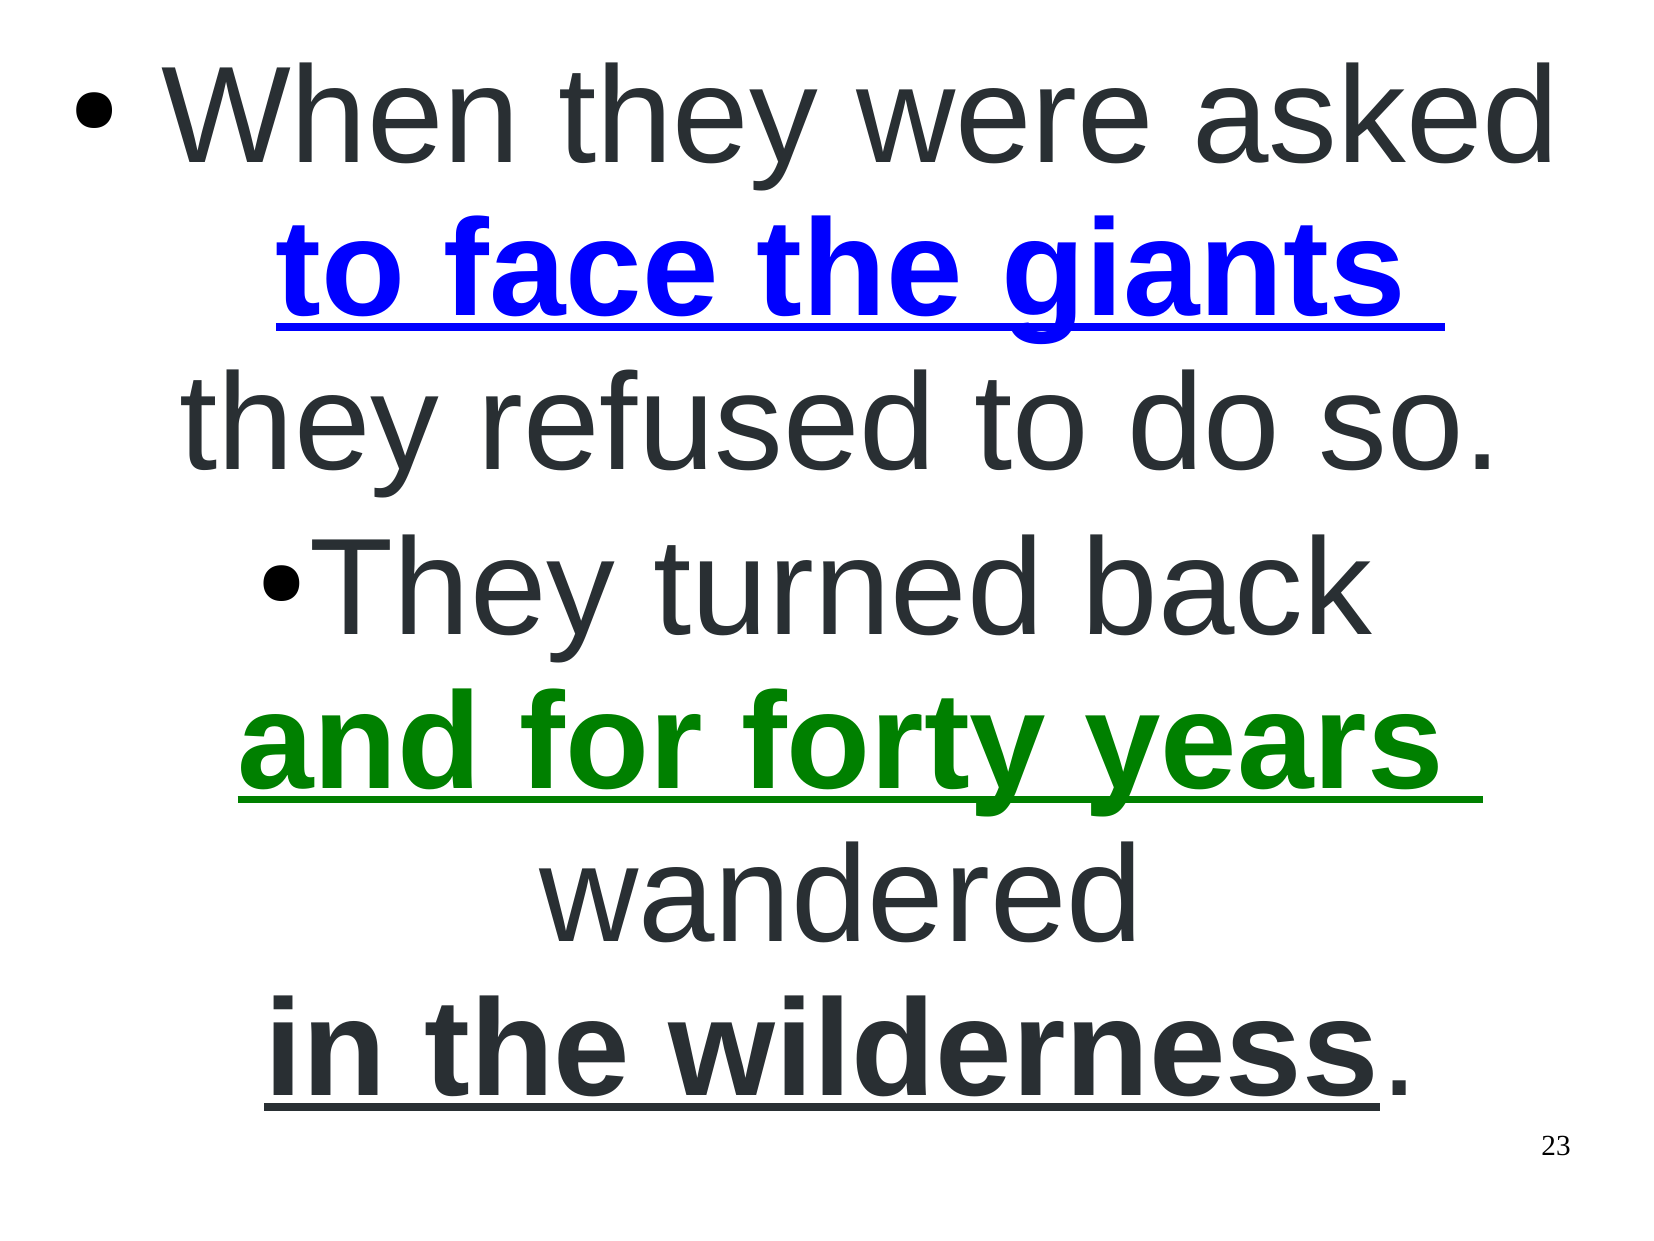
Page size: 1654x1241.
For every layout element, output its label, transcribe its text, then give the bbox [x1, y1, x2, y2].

list When they were asked to face the giants they refused to do so. They turned back and for forty years wandered in the wilderness. [37, 37, 1613, 1201]
